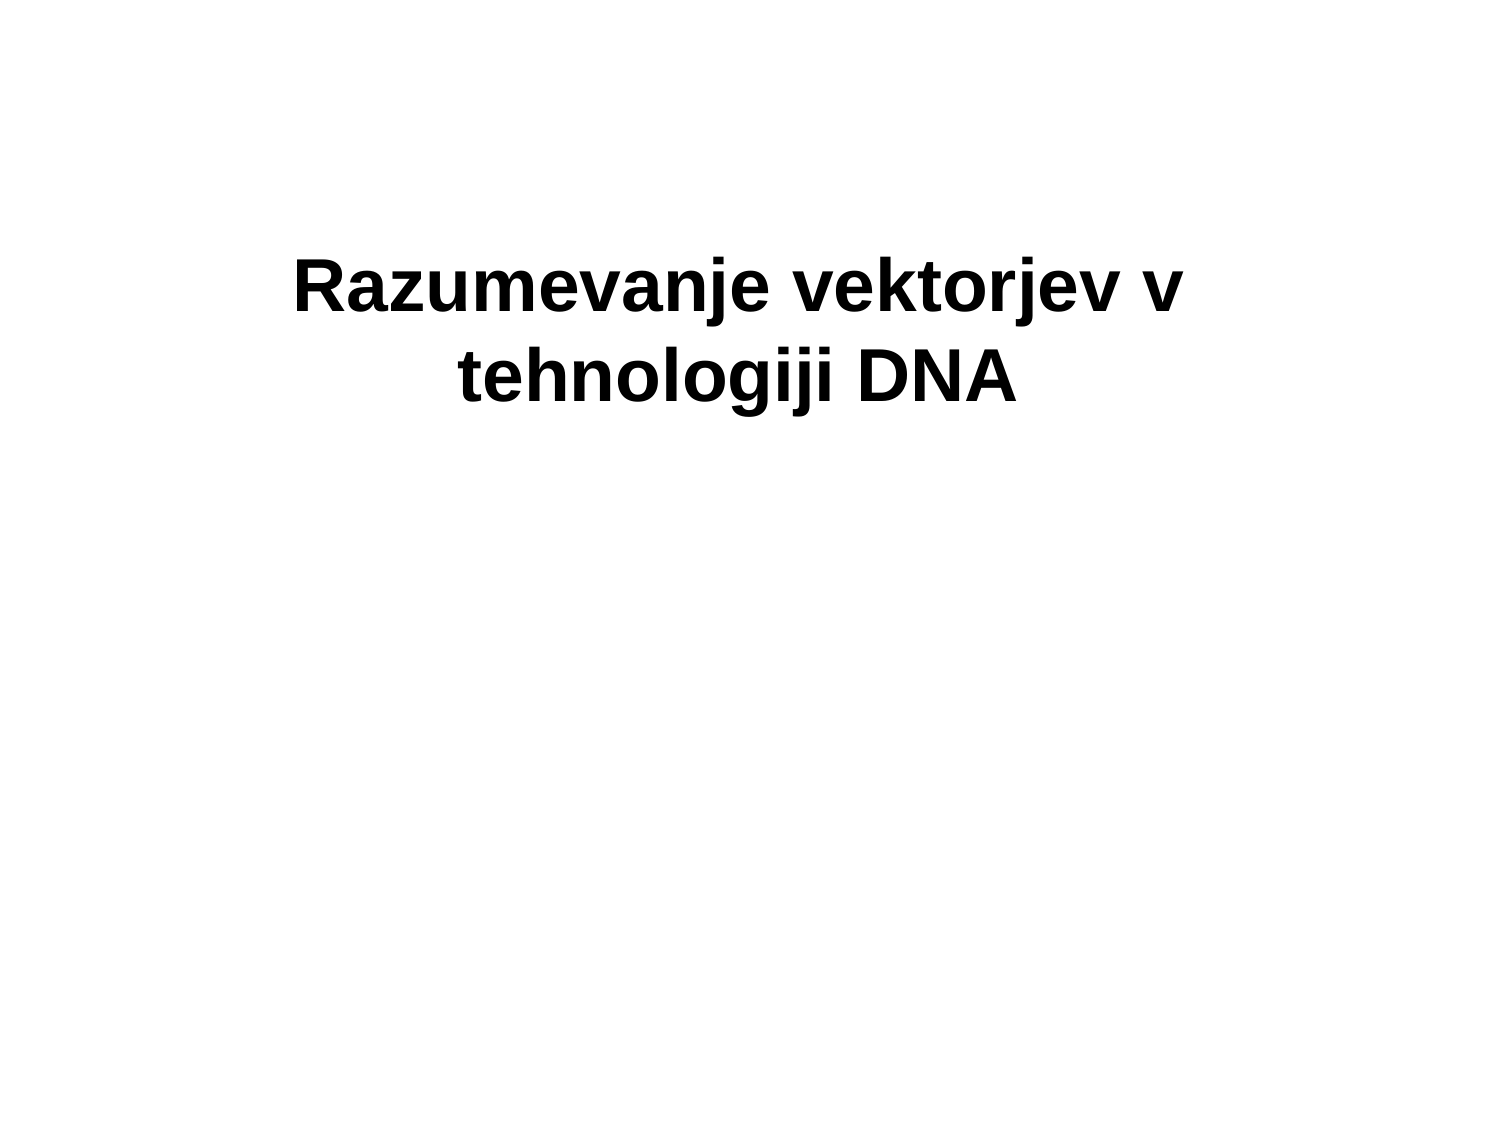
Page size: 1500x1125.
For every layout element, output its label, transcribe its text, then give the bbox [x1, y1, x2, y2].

text_box Razumevanje vektorjev v tehnologiji DNA [198, 228, 1279, 424]
